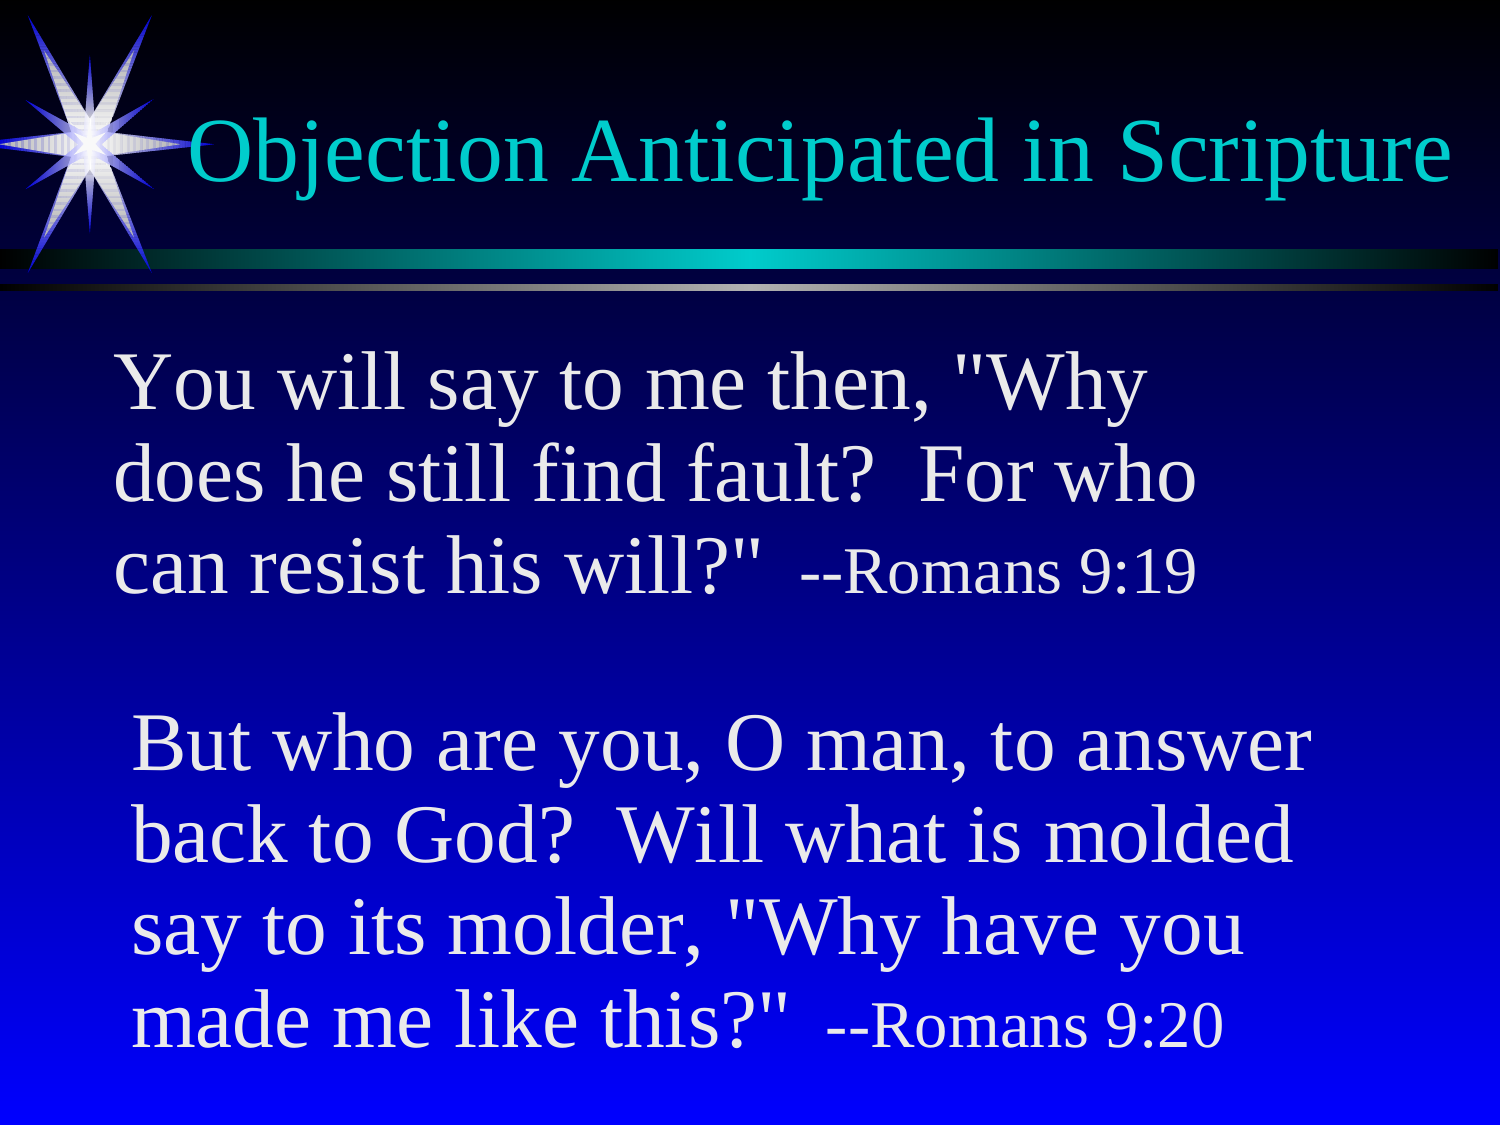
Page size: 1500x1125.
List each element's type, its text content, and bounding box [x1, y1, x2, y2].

text_box You will say to me then, "Why does he still find fault? For who can resist his will?" --Romans 9:19 [98, 327, 1337, 620]
title Objection Anticipated in Scripture [187, 63, 1463, 237]
text_box But who are you, O man, to answer back to God? Will what is molded say to its molder, "Why have you made me like this?" --Romans 9:20 [116, 688, 1392, 1073]
